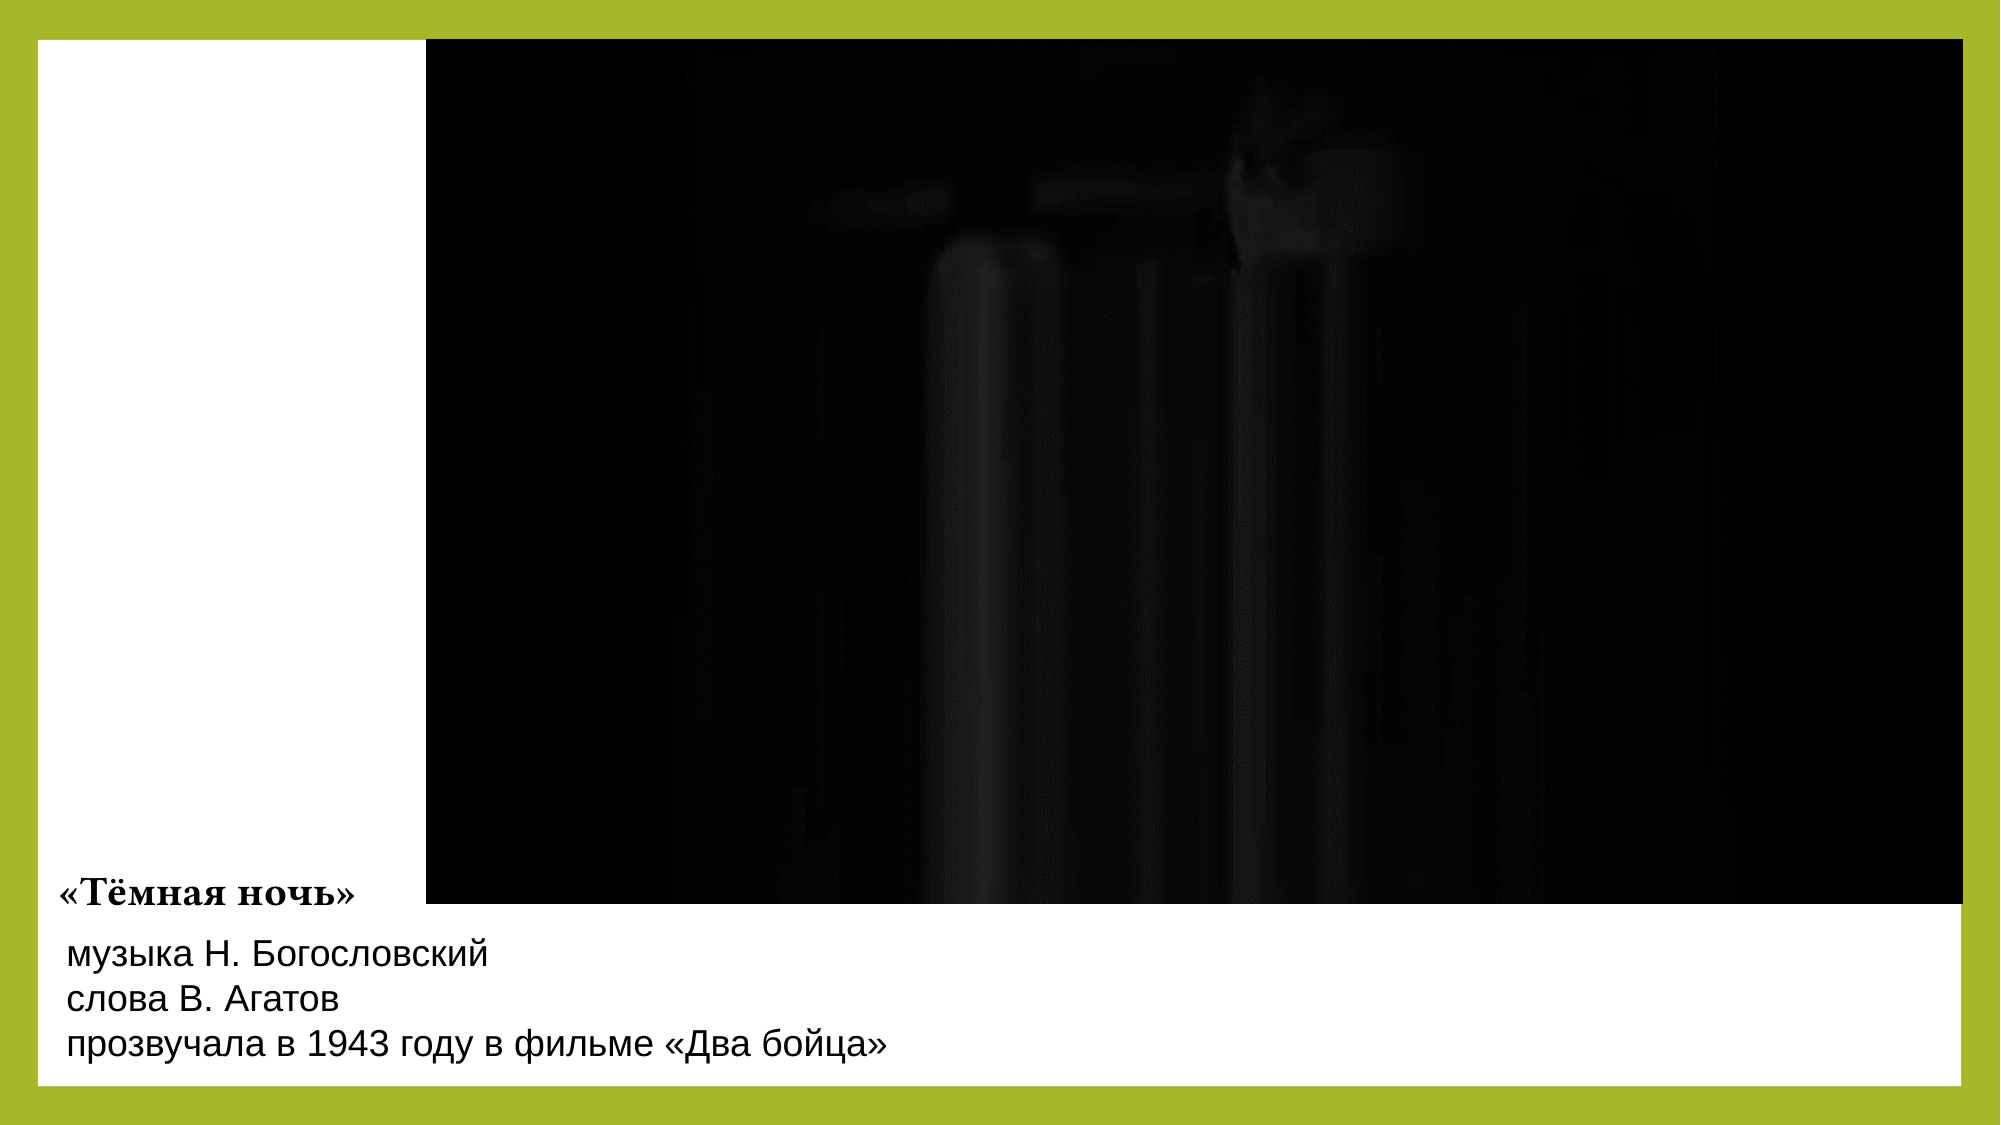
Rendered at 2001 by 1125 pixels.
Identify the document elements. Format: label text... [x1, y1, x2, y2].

text_box «Тёмная ночь» [42, 856, 374, 922]
picture [426, 39, 1963, 904]
text_box музыка Н. Богословский слова В. Агатов прозвучала в 1943 году в фильме «Два бойца» [51, 921, 1052, 1072]
